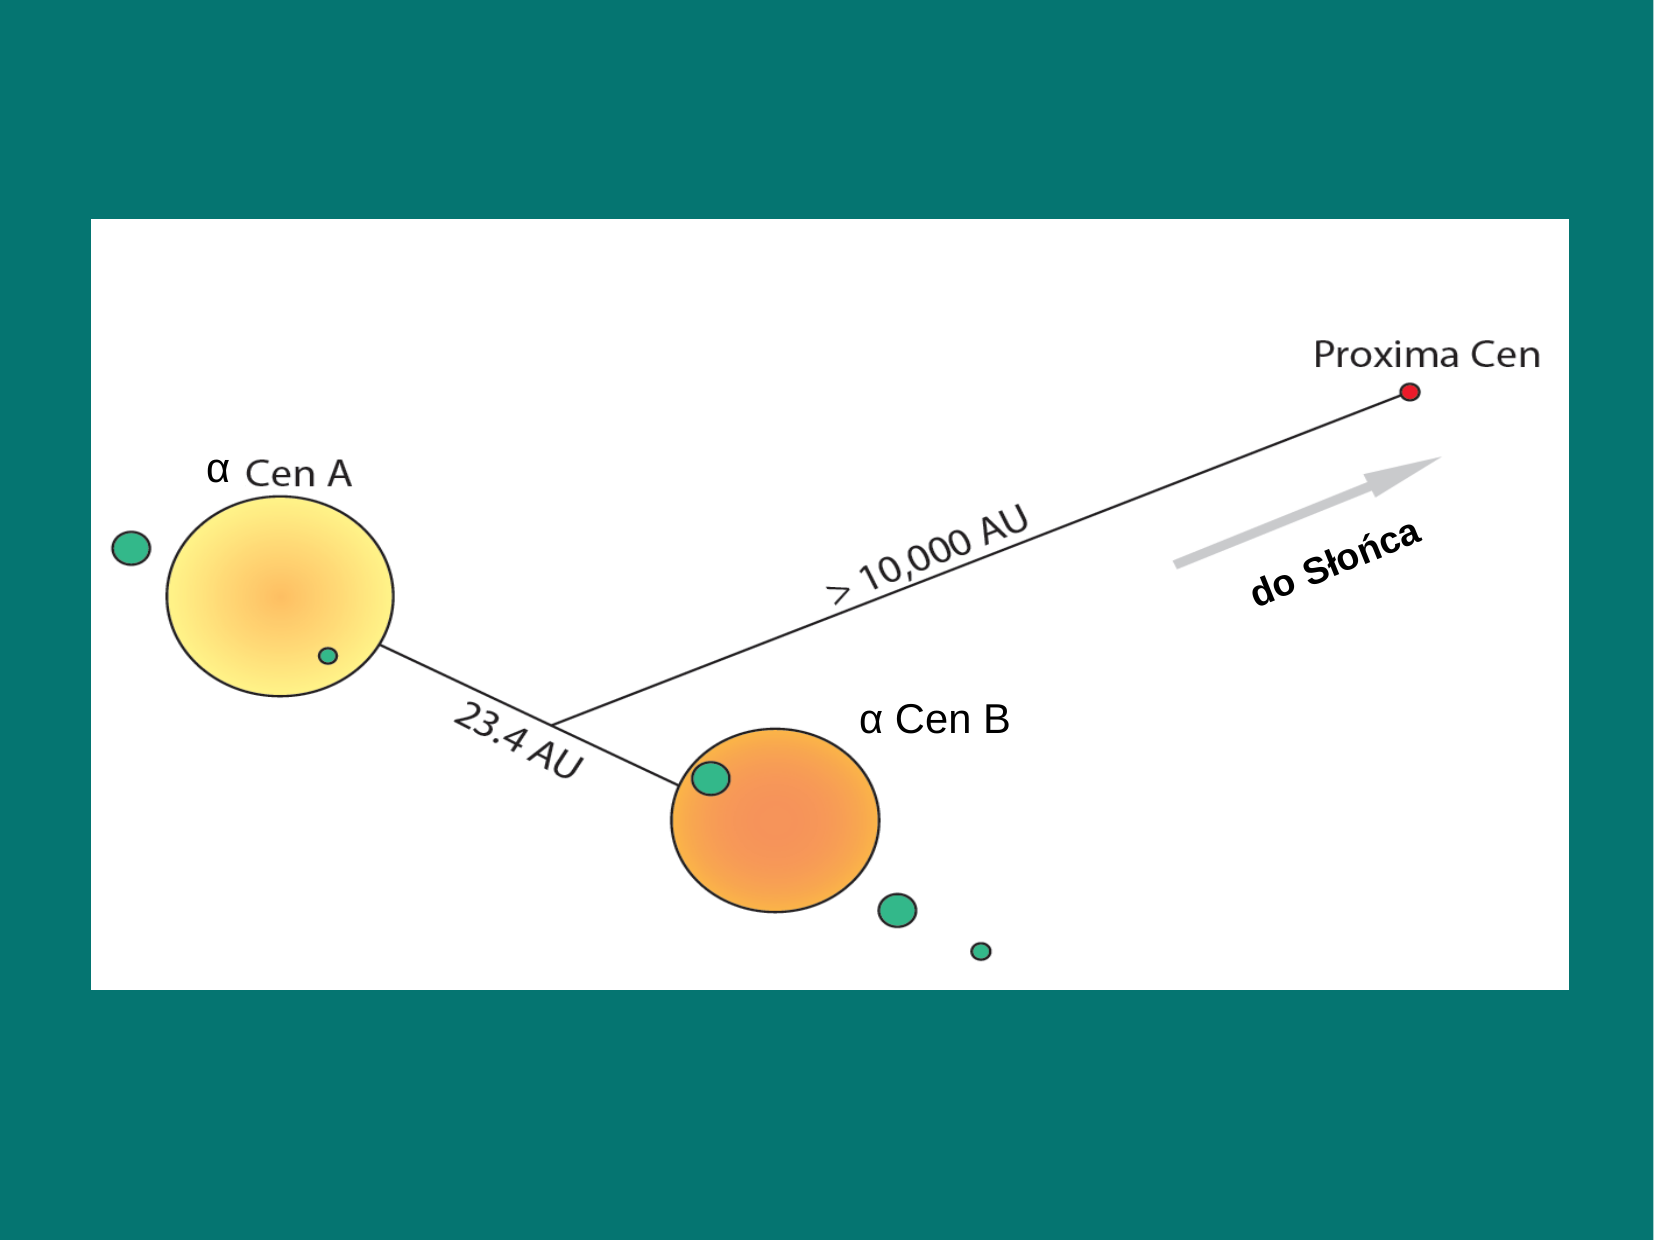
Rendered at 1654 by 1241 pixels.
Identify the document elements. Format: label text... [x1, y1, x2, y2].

text_box α Cen B [844, 688, 1026, 751]
text_box do Słońca [1198, 485, 1473, 640]
picture [91, 219, 1569, 990]
text_box α [180, 437, 246, 499]
